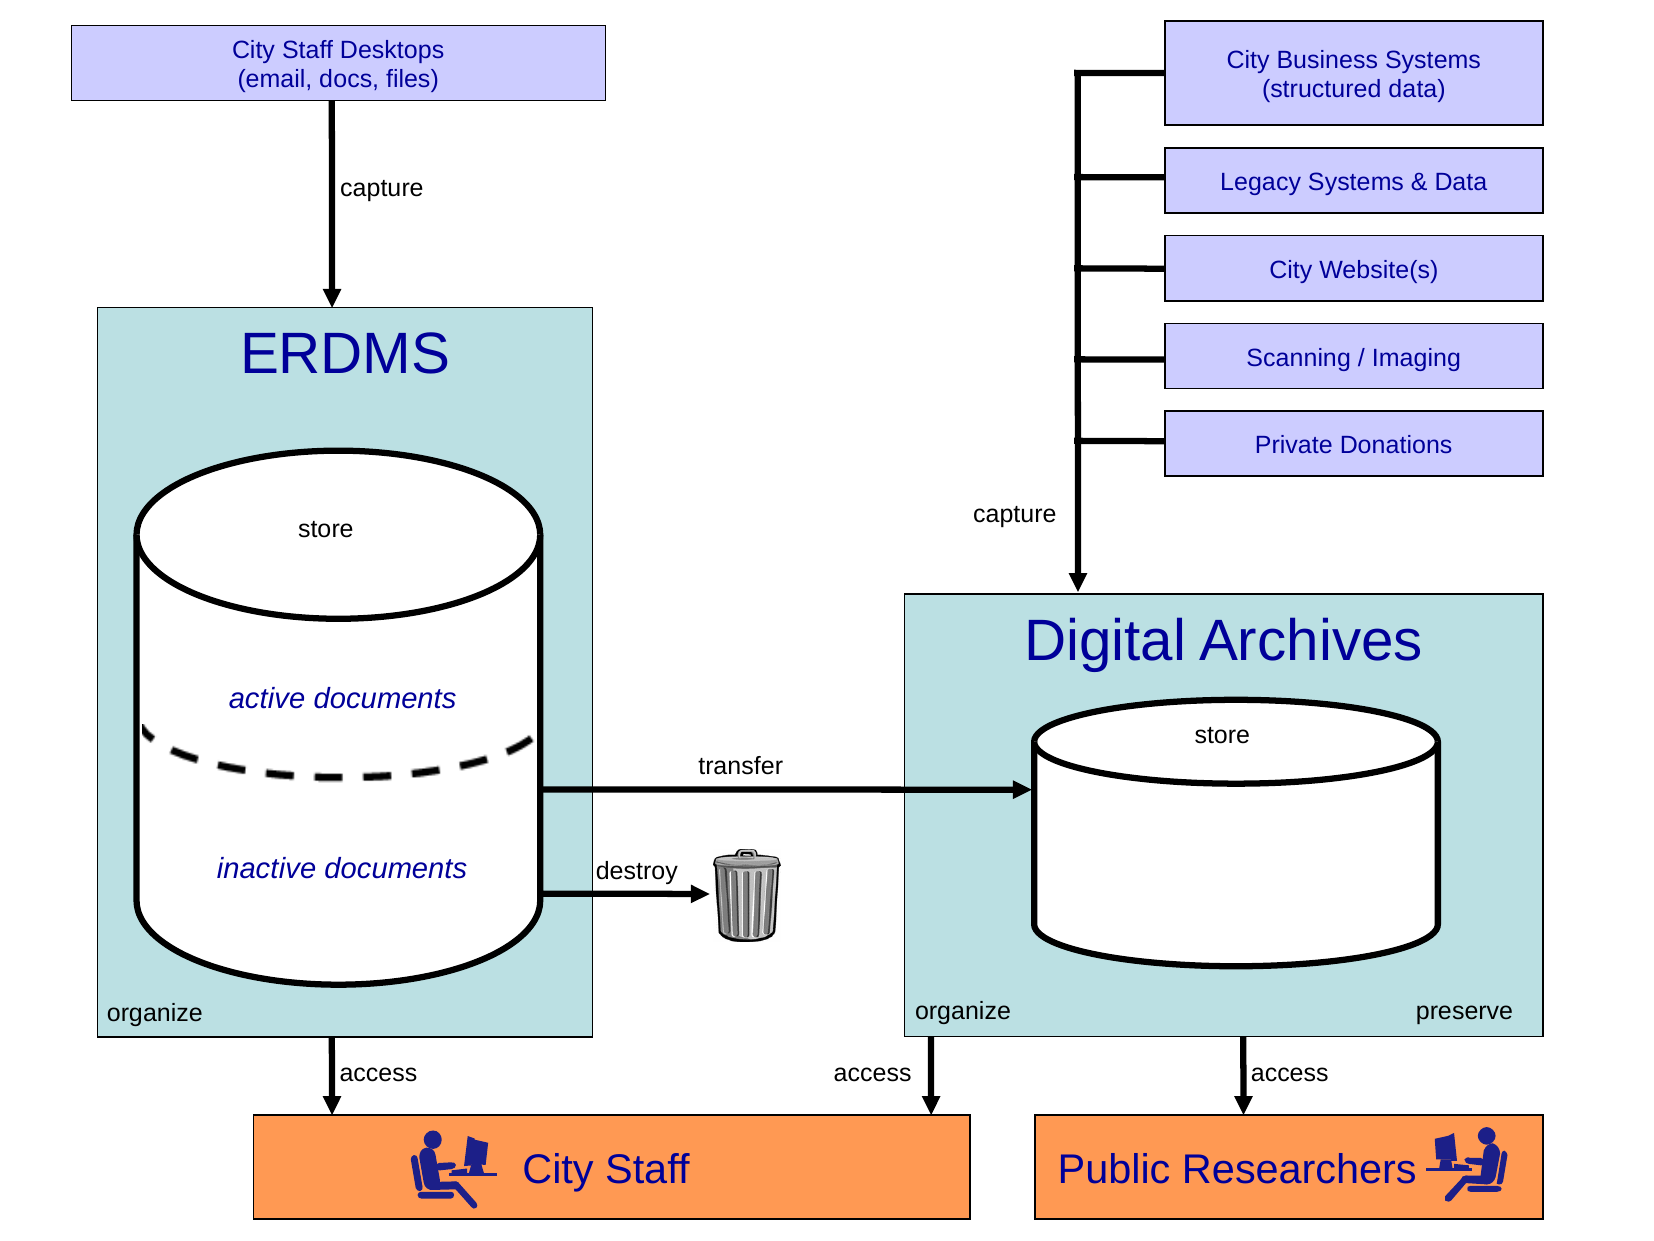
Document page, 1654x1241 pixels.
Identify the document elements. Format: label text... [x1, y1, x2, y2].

text_box organize [900, 987, 1043, 1033]
text_box Private Donations [1165, 411, 1543, 477]
text_box ERDMS [541, 793, 593, 890]
text_box City Staff [253, 1114, 970, 1220]
text_box ERDMS [97, 307, 593, 1037]
text_box inactive documents [202, 841, 483, 892]
picture [410, 1129, 498, 1211]
text_box destroy [580, 846, 723, 892]
text_box store [1179, 711, 1322, 757]
text_box access [818, 1048, 961, 1095]
text_box [136, 450, 541, 985]
text_box preserve [1401, 987, 1543, 1033]
text_box active documents [213, 671, 472, 723]
text_box capture [958, 489, 1101, 536]
text_box transfer [683, 742, 826, 788]
text_box Scanning / Imaging [1165, 323, 1543, 389]
text_box City Staff Desktops (email, docs, files) [71, 25, 606, 101]
picture [142, 724, 536, 788]
text_box access [324, 1048, 467, 1095]
text_box Public Researchers [1035, 1114, 1543, 1220]
text_box Legacy Systems & Data [1165, 147, 1543, 214]
text_box City Website(s) [1165, 235, 1543, 301]
text_box [1034, 699, 1438, 967]
text_box Digital Archives [904, 593, 1543, 1037]
text_box City Business Systems (structured data) [1165, 20, 1543, 126]
text_box store [283, 504, 426, 551]
text_box access [1236, 1048, 1378, 1095]
picture [709, 845, 788, 944]
text_box organize [92, 988, 234, 1035]
text_box capture [325, 164, 468, 210]
picture [1425, 1127, 1514, 1208]
